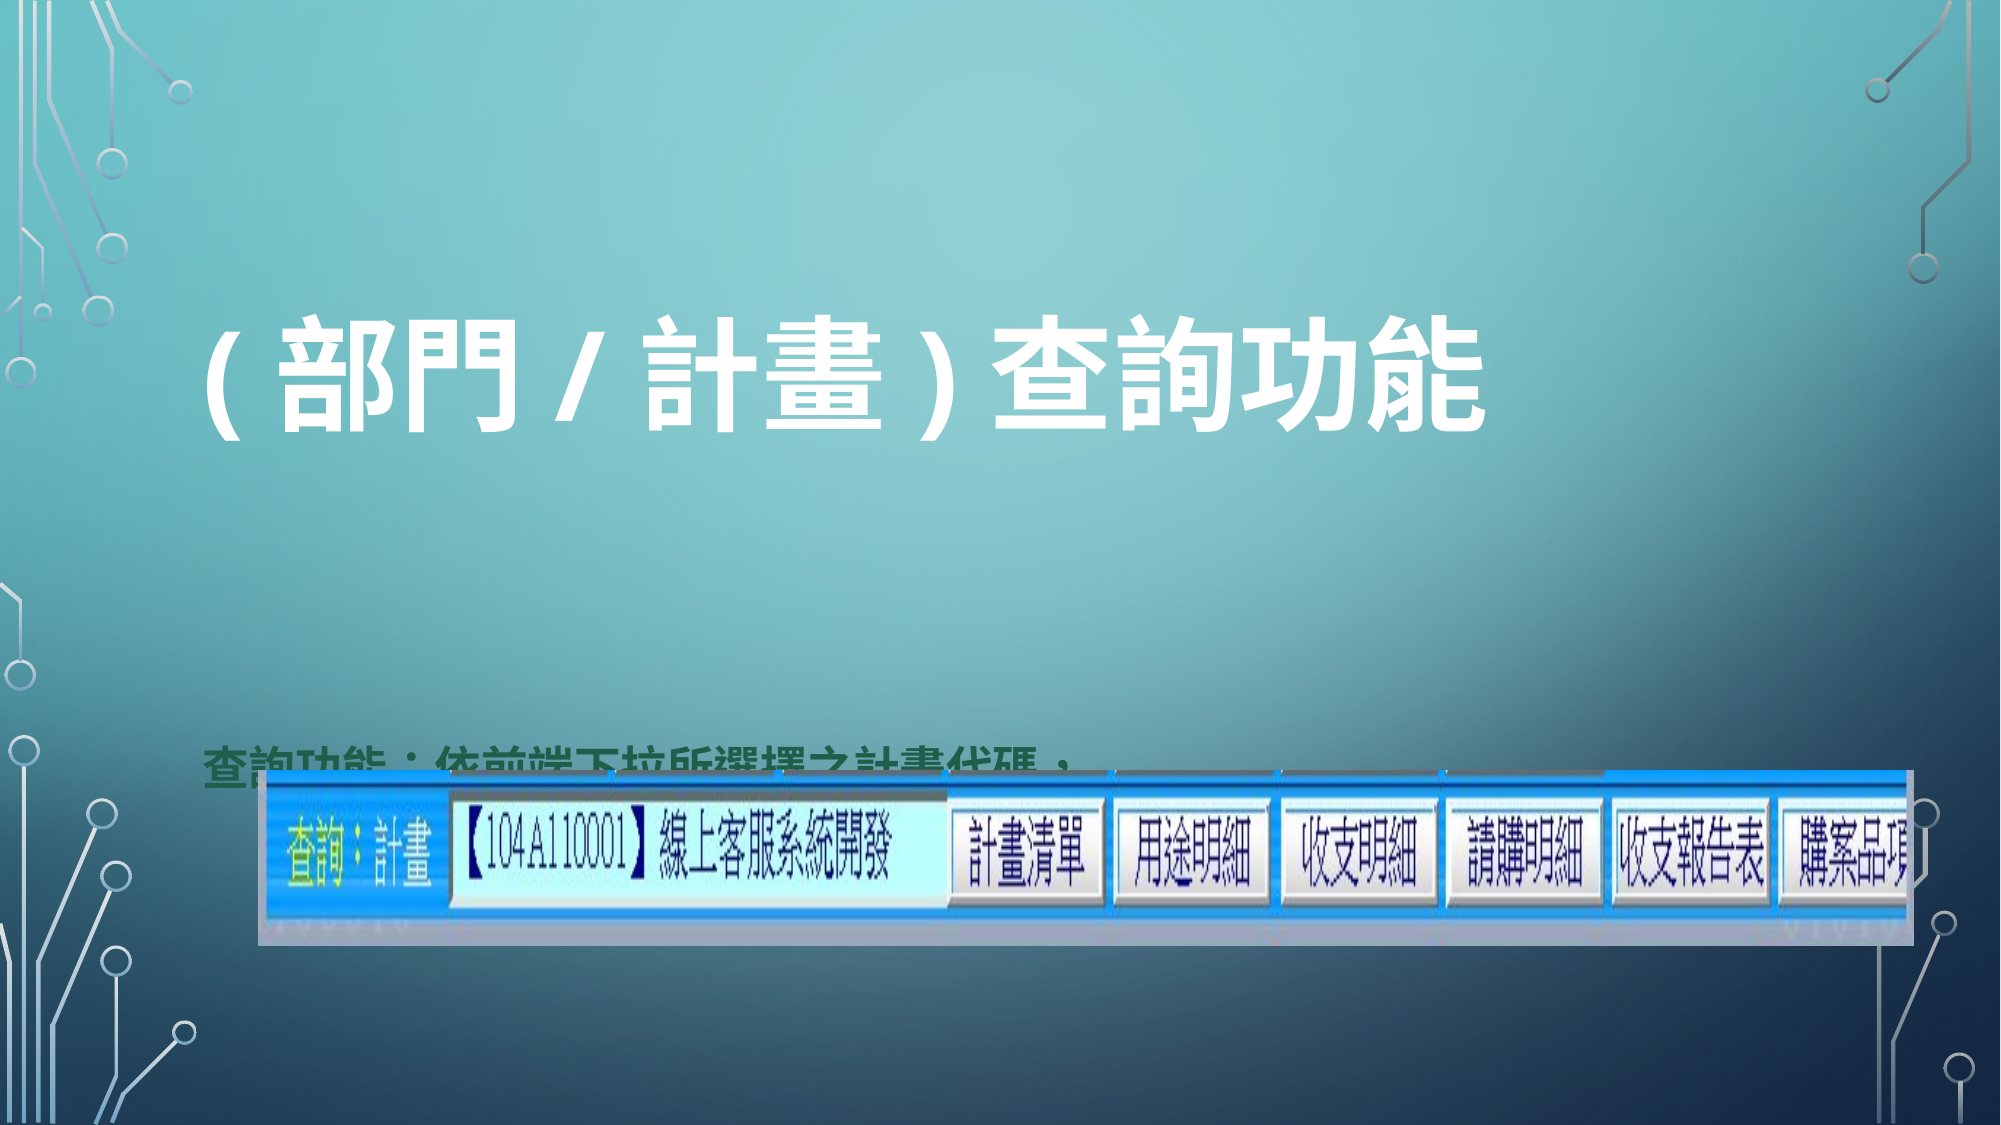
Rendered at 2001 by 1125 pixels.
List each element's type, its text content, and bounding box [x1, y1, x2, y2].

title (部門/計畫)查詢功能 [111, 79, 1914, 264]
list 查詢功能：依前端下拉所選擇之計畫代碼， 顯示該計畫執行狀況、收支明 細…等統計報表資料 [258, 267, 1914, 680]
picture [258, 770, 1914, 946]
